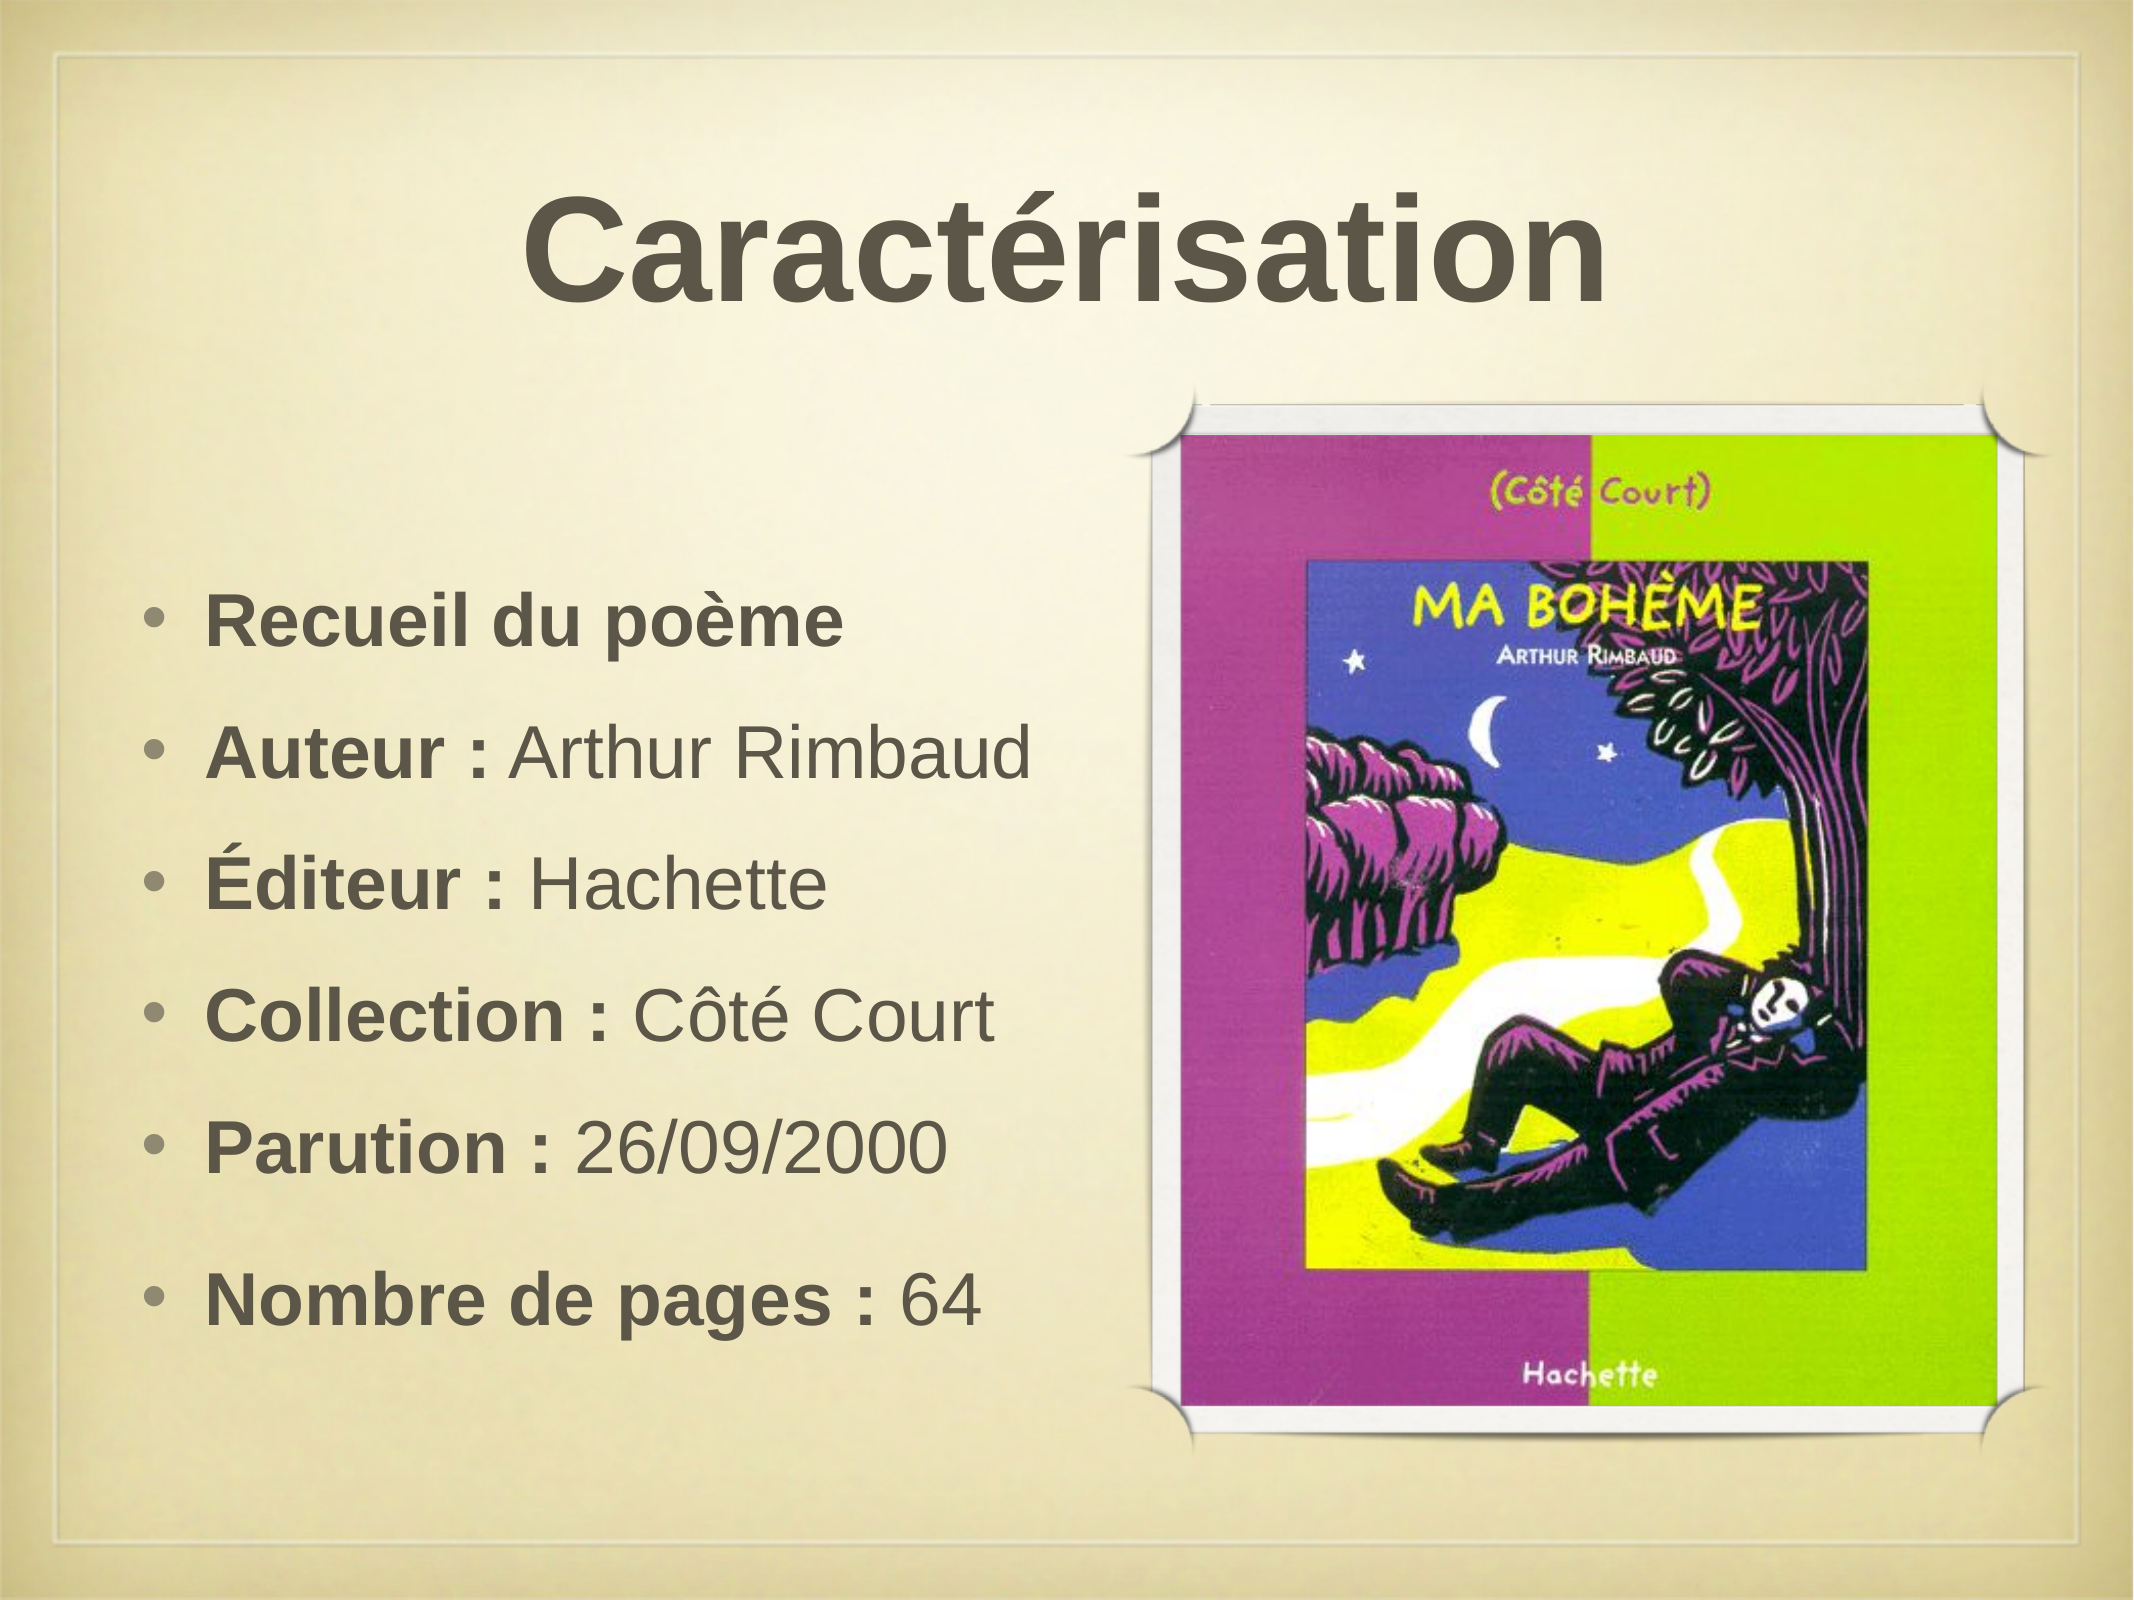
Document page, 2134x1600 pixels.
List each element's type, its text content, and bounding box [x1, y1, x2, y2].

list Recueil du poème Auteur : Arthur Rimbaud Éditeur : Hachette Collection : Côté Court Parution : 26/09/2000 Nombre de pages : 64 [133, 424, 1121, 1488]
title Caractérisation [166, 89, 1967, 394]
picture [0, 0, 2134, 1600]
